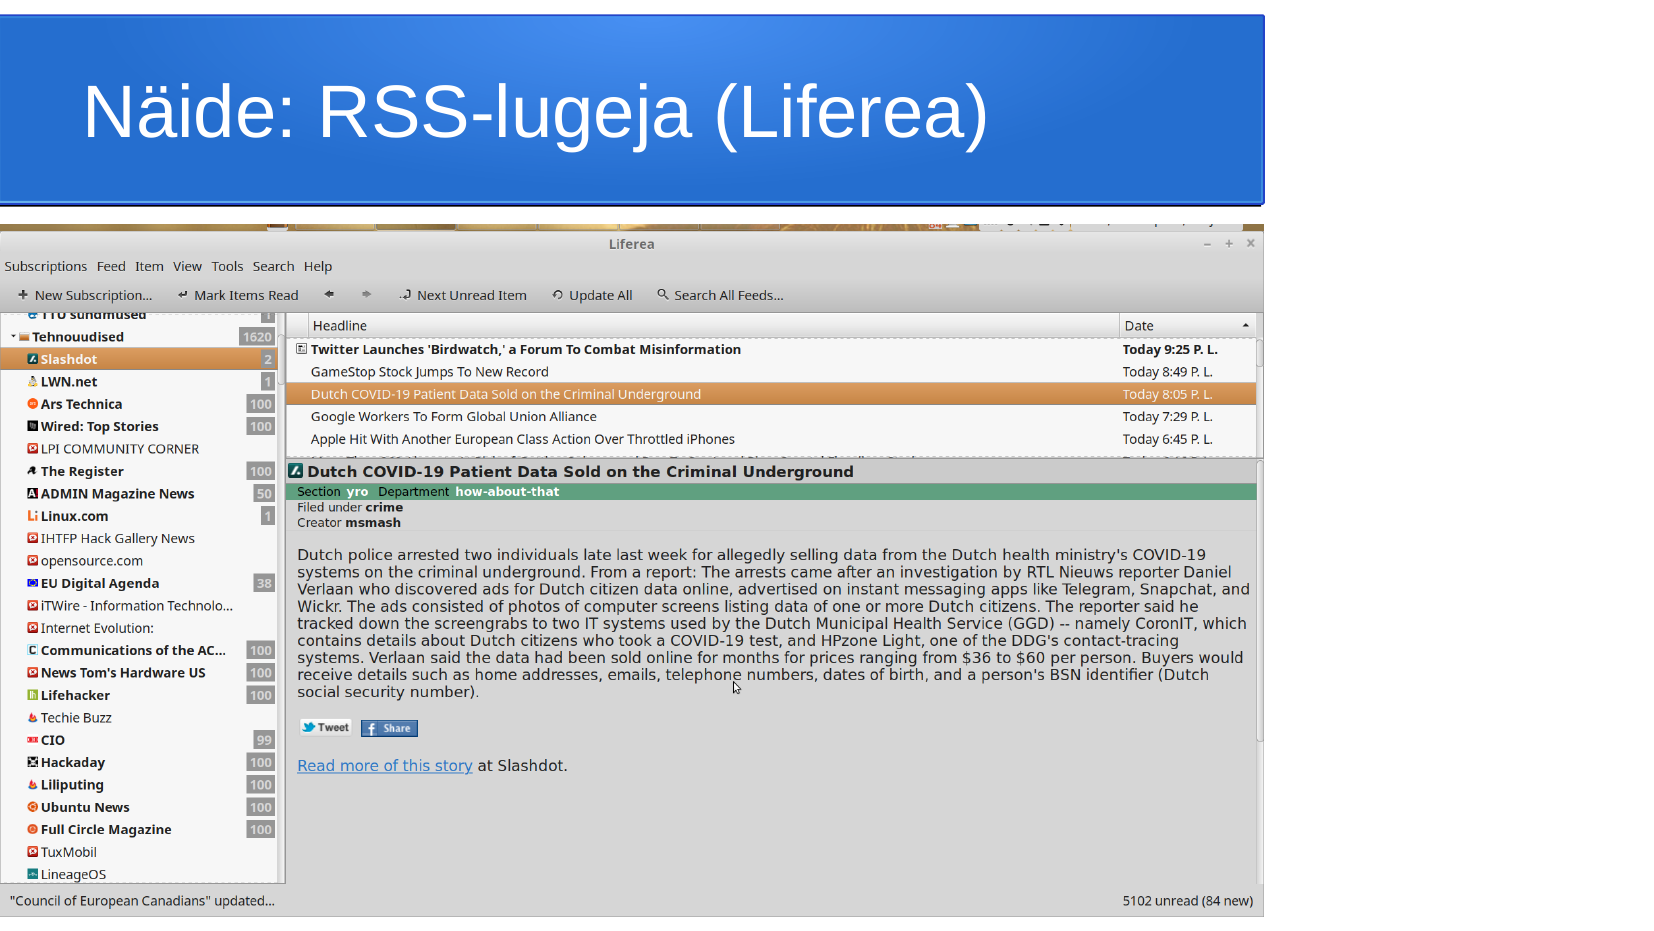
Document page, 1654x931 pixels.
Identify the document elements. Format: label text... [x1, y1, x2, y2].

picture [0, 224, 1264, 917]
title Näide: RSS-lugeja (Liferea) [82, 35, 1235, 189]
